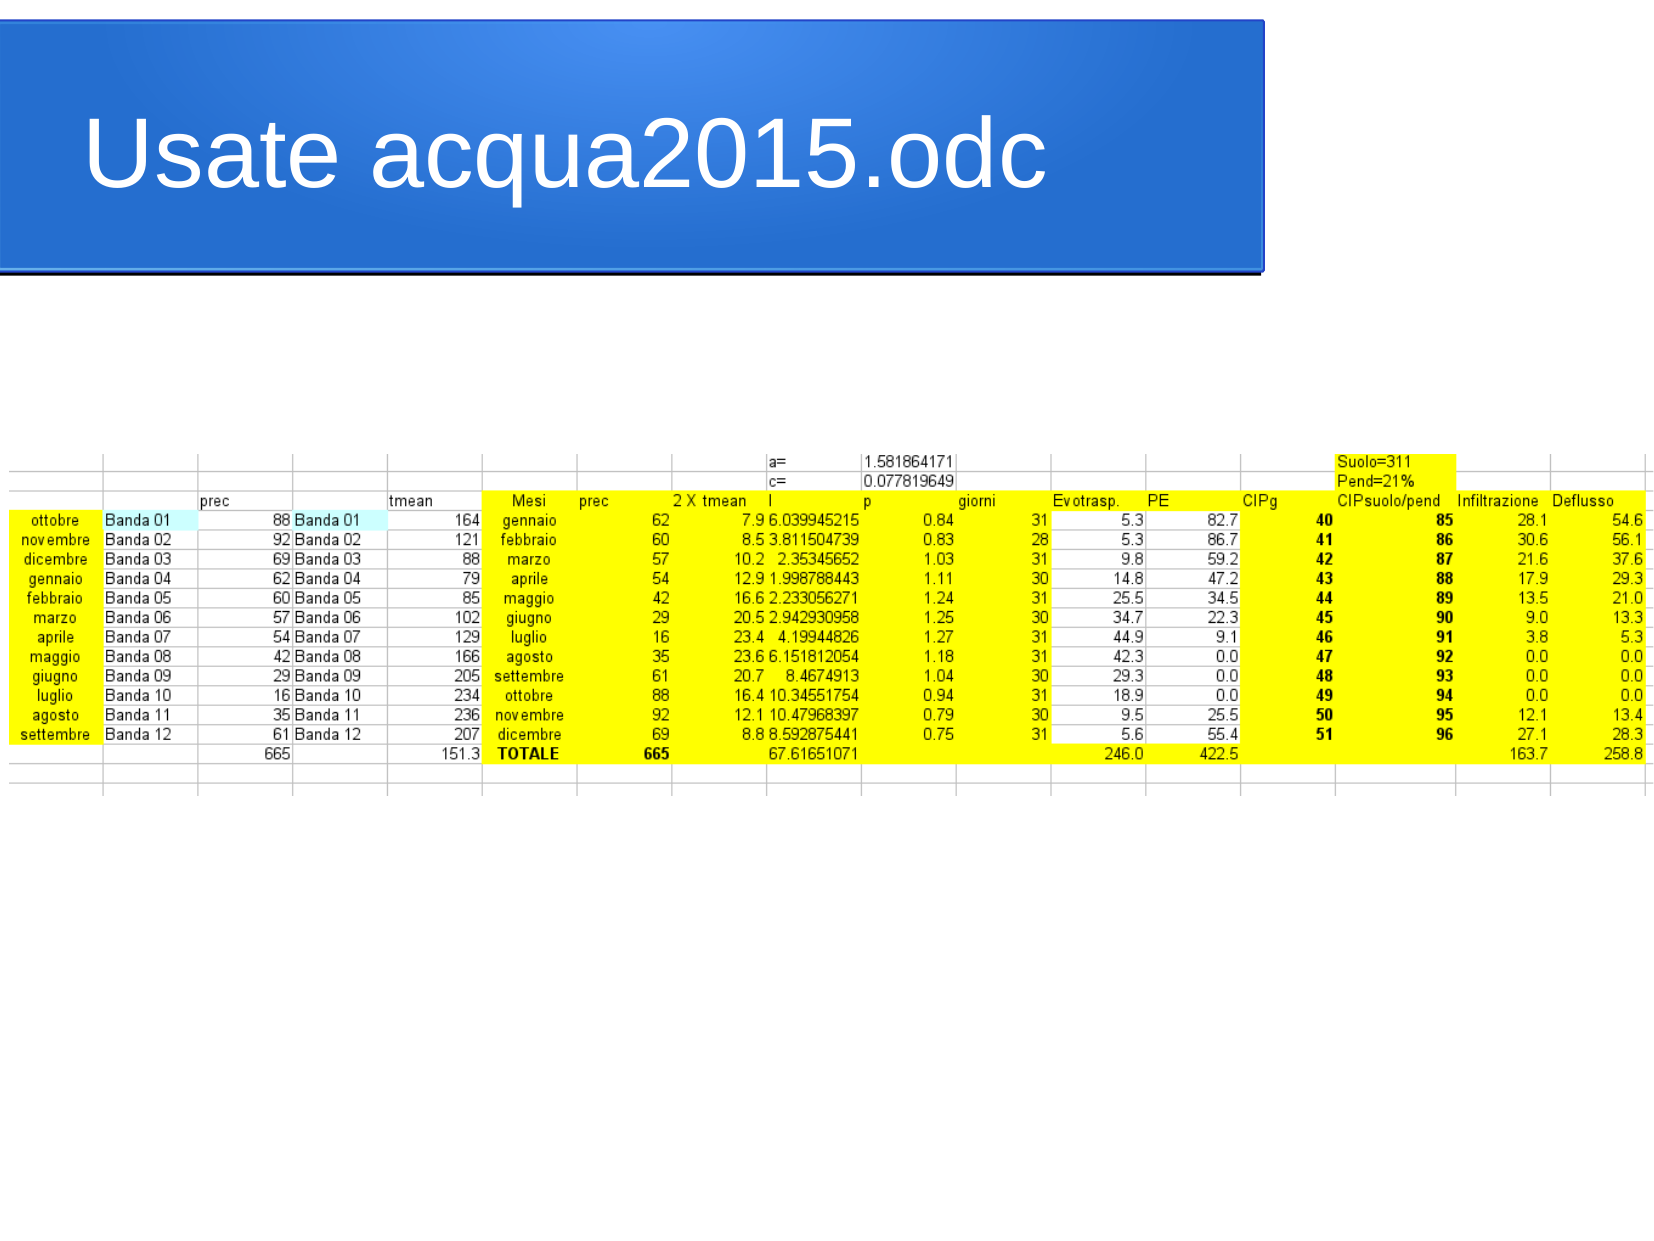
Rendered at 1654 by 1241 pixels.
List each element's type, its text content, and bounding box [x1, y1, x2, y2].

picture [9, 454, 1654, 796]
title Usate acqua2015.odc [82, 49, 1250, 257]
